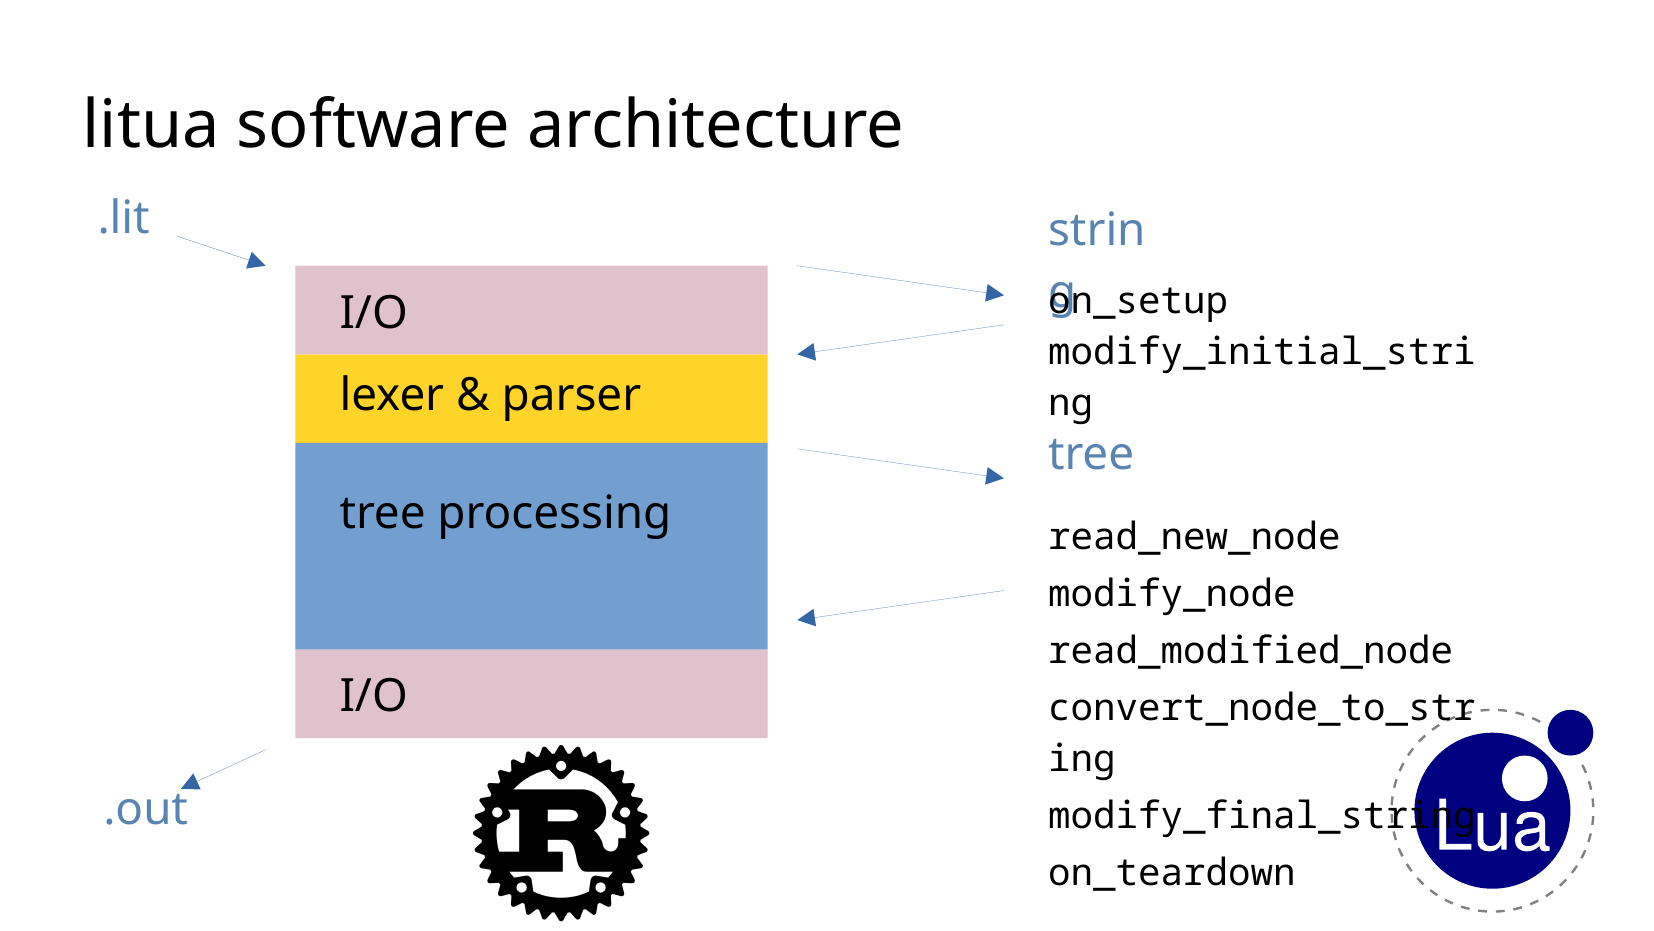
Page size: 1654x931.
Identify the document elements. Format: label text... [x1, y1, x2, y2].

text_box on_setup modify_initial_string [1033, 265, 1506, 414]
picture [1390, 708, 1595, 913]
text_box I/O [324, 655, 680, 733]
text_box string [1033, 188, 1182, 265]
text_box I/O [324, 271, 680, 349]
text_box [295, 265, 768, 739]
picture [472, 744, 650, 922]
text_box lexer & parser [324, 355, 680, 432]
text_box litua software architecture [82, 37, 1571, 207]
text_box .out [88, 767, 237, 845]
text_box read_new_node modify_node read_modified_node convert_node_to_string modify_final_string on_teardown [1033, 501, 1506, 886]
text_box tree processing [324, 472, 709, 550]
text_box tree [1033, 413, 1182, 491]
text_box .lit [82, 177, 231, 255]
